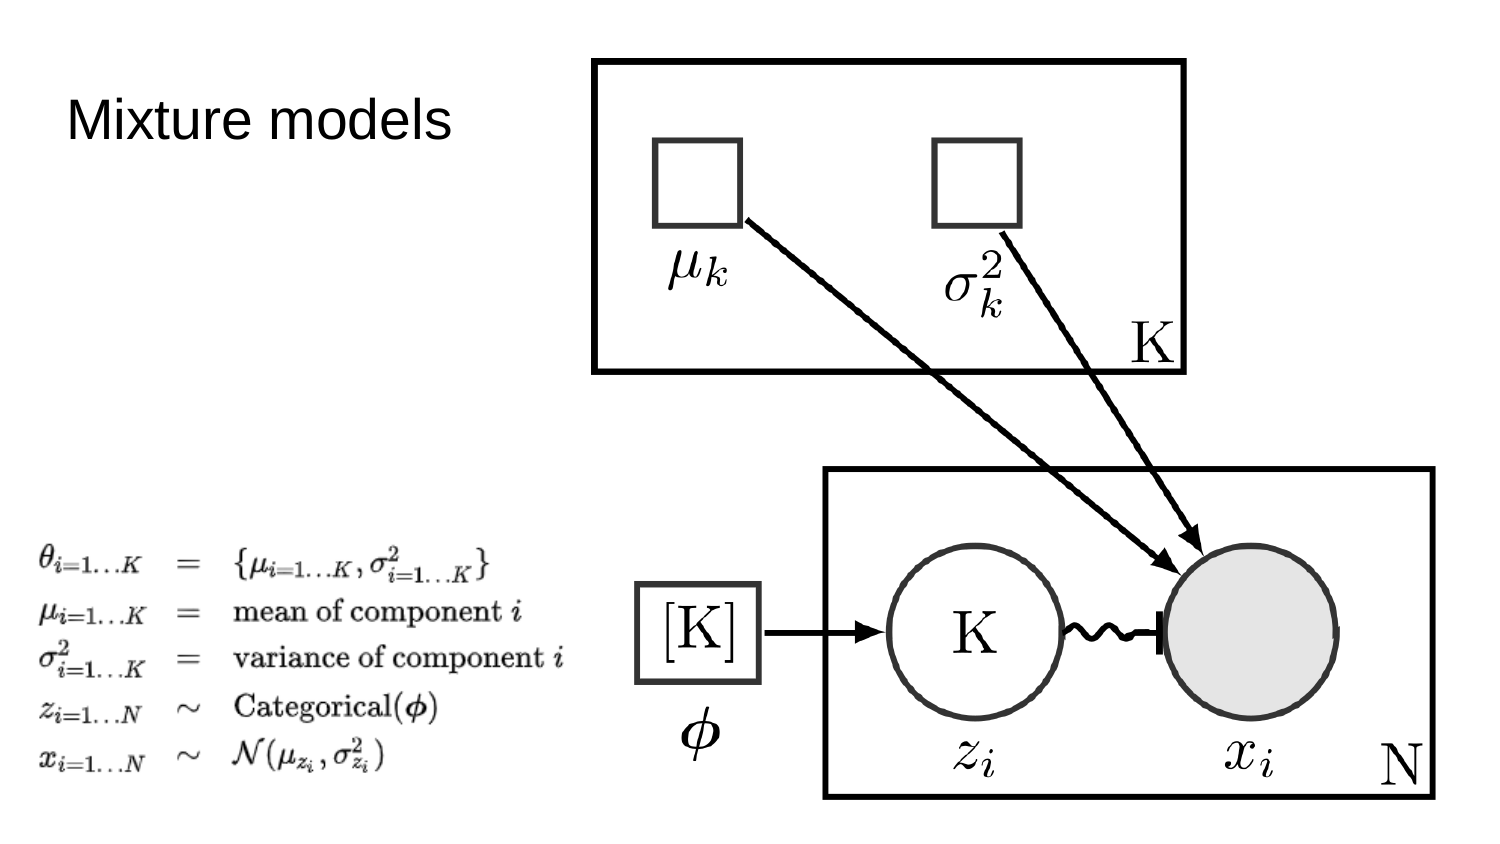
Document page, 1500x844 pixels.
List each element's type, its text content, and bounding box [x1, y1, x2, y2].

picture [24, 541, 152, 791]
picture [591, 58, 1495, 807]
picture [158, 536, 579, 785]
title Mixture models [51, 72, 591, 167]
